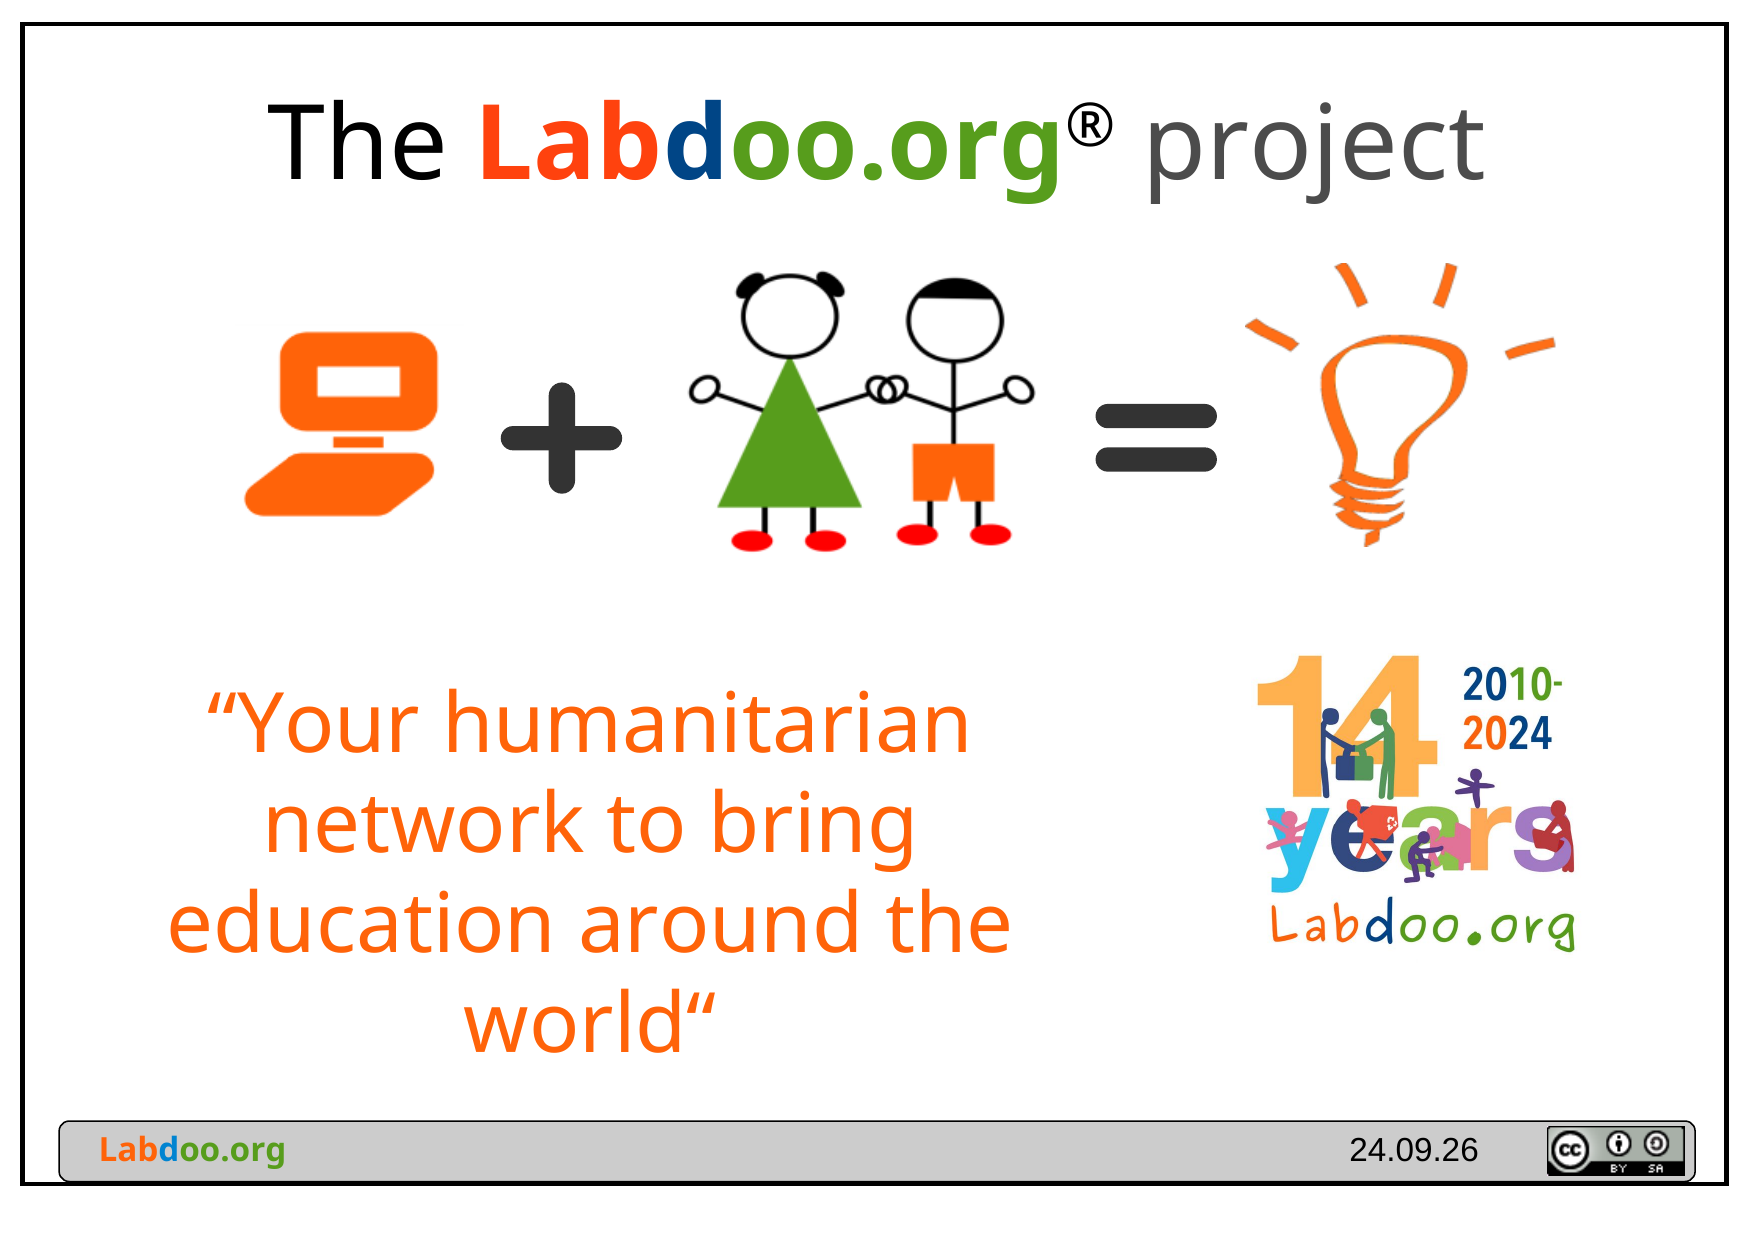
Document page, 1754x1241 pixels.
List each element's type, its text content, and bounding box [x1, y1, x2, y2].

text_box The Labdoo.org® project [91, 68, 1663, 209]
text_box [1095, 447, 1217, 472]
text_box [1095, 403, 1217, 429]
picture [1245, 263, 1573, 547]
text_box [500, 382, 623, 494]
picture [1251, 637, 1583, 969]
text_box “Your humanitarian network to bring education around the world“ [59, 661, 1123, 1016]
picture [677, 255, 1050, 556]
picture [235, 324, 464, 523]
text_box Labdoo.org [83, 1107, 752, 1241]
picture [1547, 1126, 1685, 1176]
